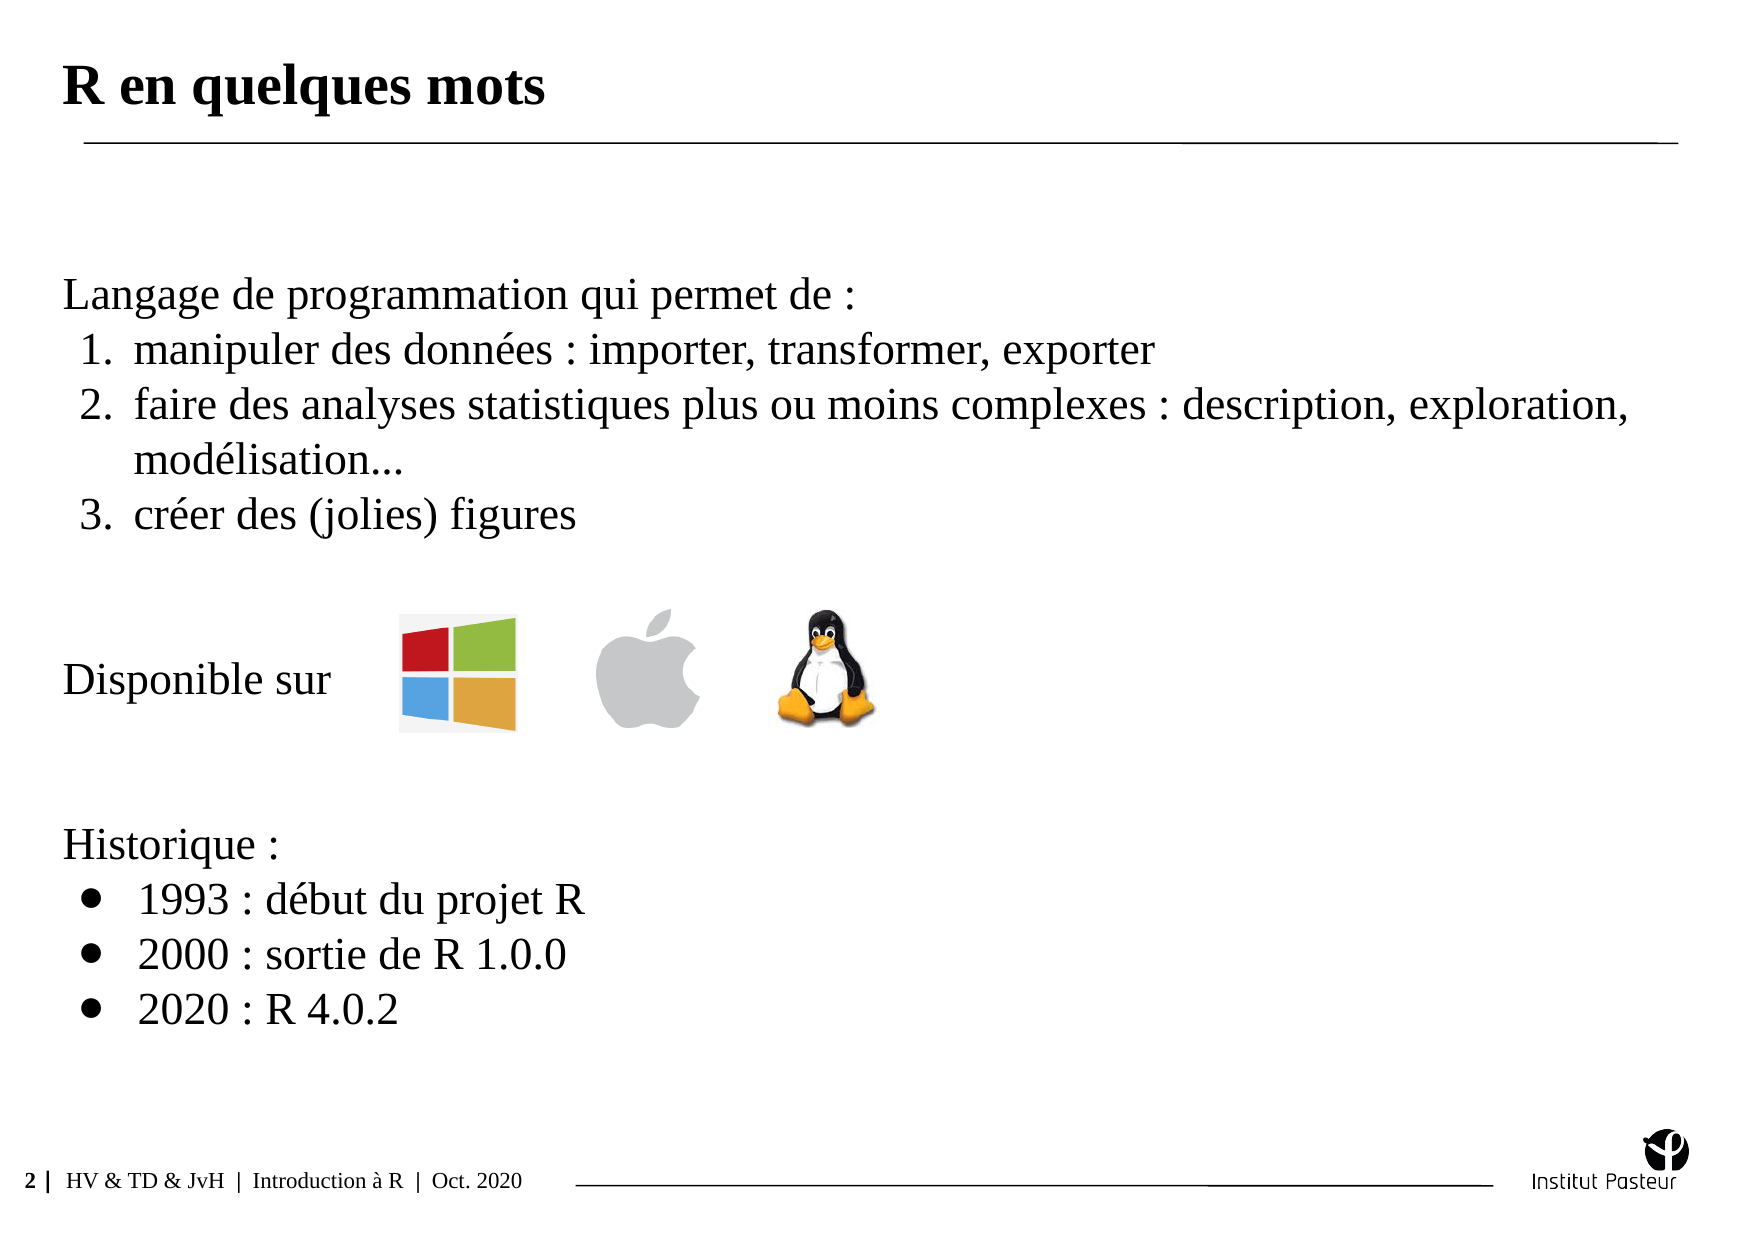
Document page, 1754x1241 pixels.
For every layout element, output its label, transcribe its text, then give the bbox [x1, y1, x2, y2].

picture [768, 609, 887, 728]
picture [399, 614, 518, 733]
picture [1533, 1152, 1689, 1189]
text_box R en quelques mots [62, 2, 1692, 160]
picture [588, 609, 707, 728]
text_box Langage de programmation qui permet de : manipuler des données : importer, transformer, exporter faire des analyses statistiques plus ou moins complexes : description, exploration, modélisation... créer des (jolies) figures Disponible sur Historique : 1993 : début du projet R 2000 : sortie de R 1.0.0 2020 : R 4.0.2 [62, 263, 1692, 1152]
